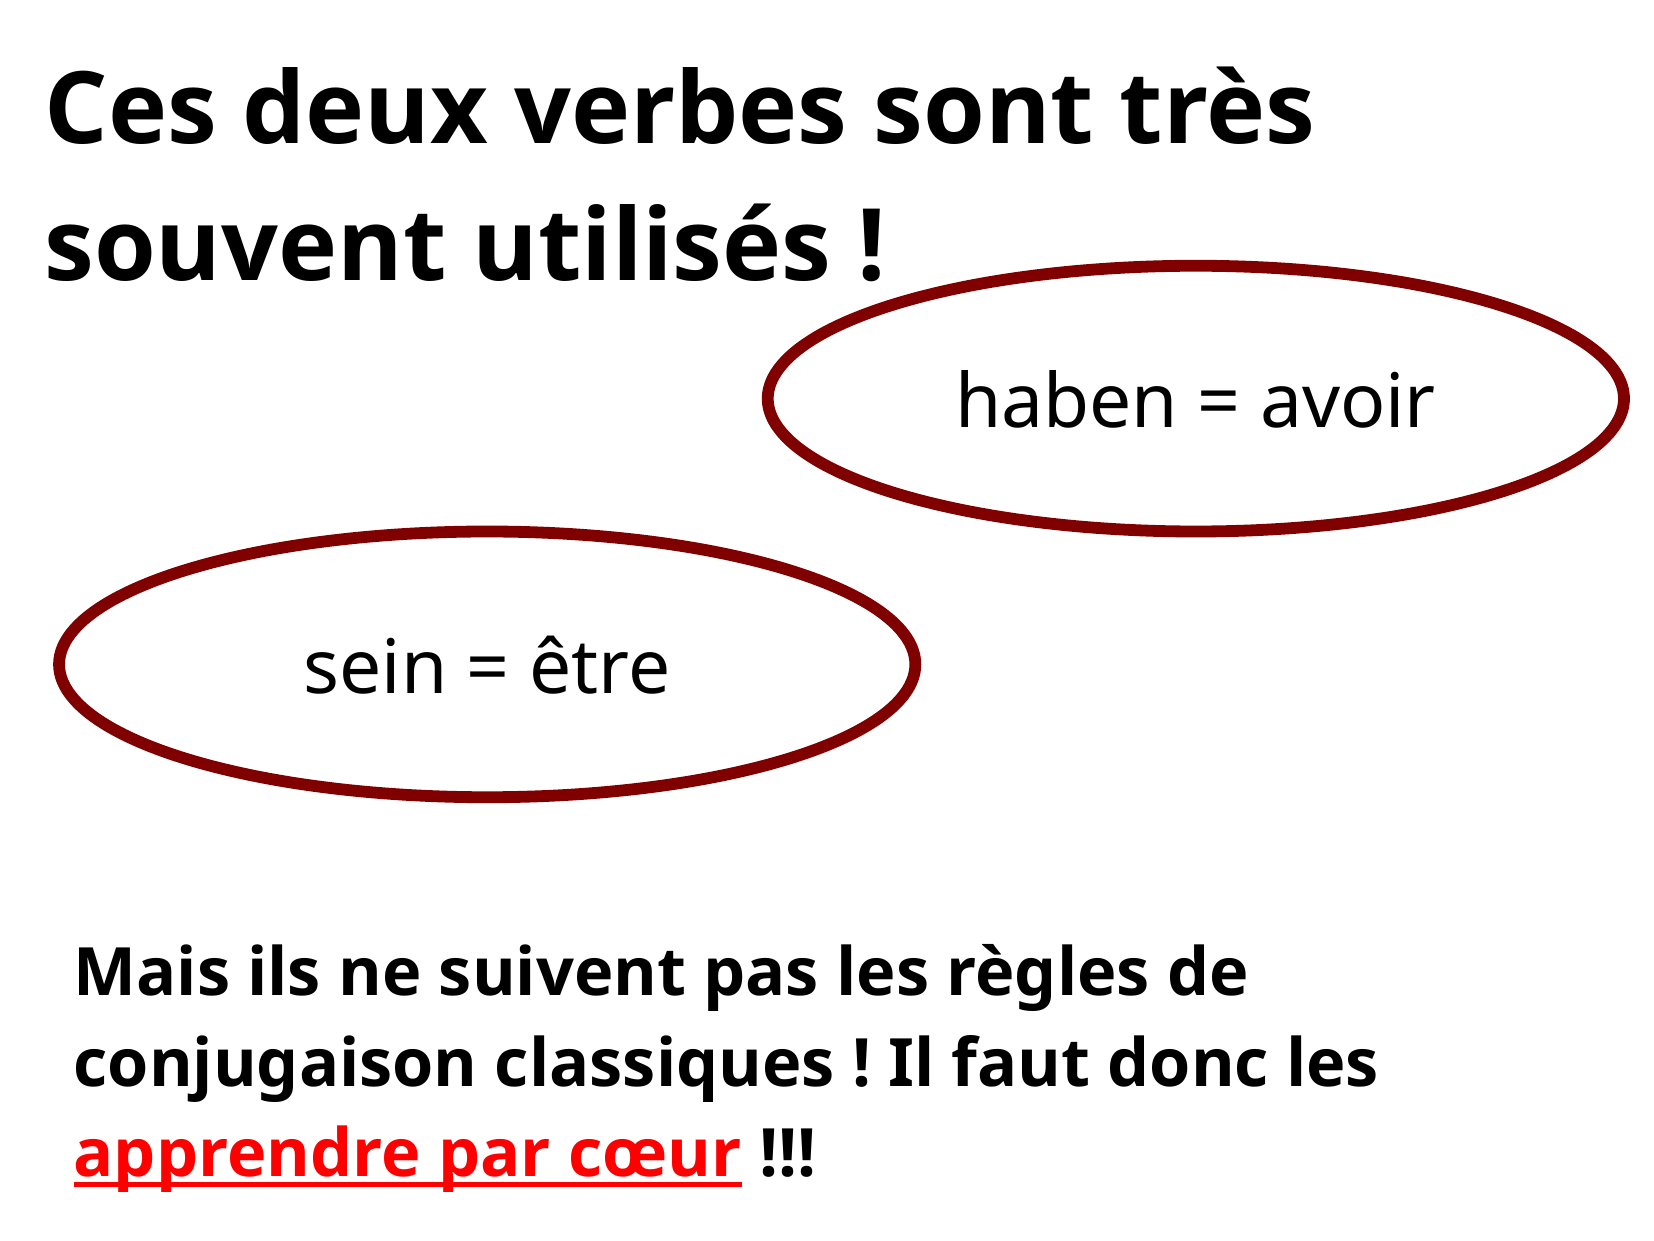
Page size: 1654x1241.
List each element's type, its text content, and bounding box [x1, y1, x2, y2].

text_box Ces deux verbes sont très souvent utilisés ! [29, 29, 1595, 324]
text_box haben = avoir [767, 265, 1625, 532]
text_box Mais ils ne suivent pas les règles de conjugaison classiques ! Il faut donc les apprendre par cœur !!! [59, 916, 1625, 1211]
text_box sein = être [59, 531, 916, 798]
